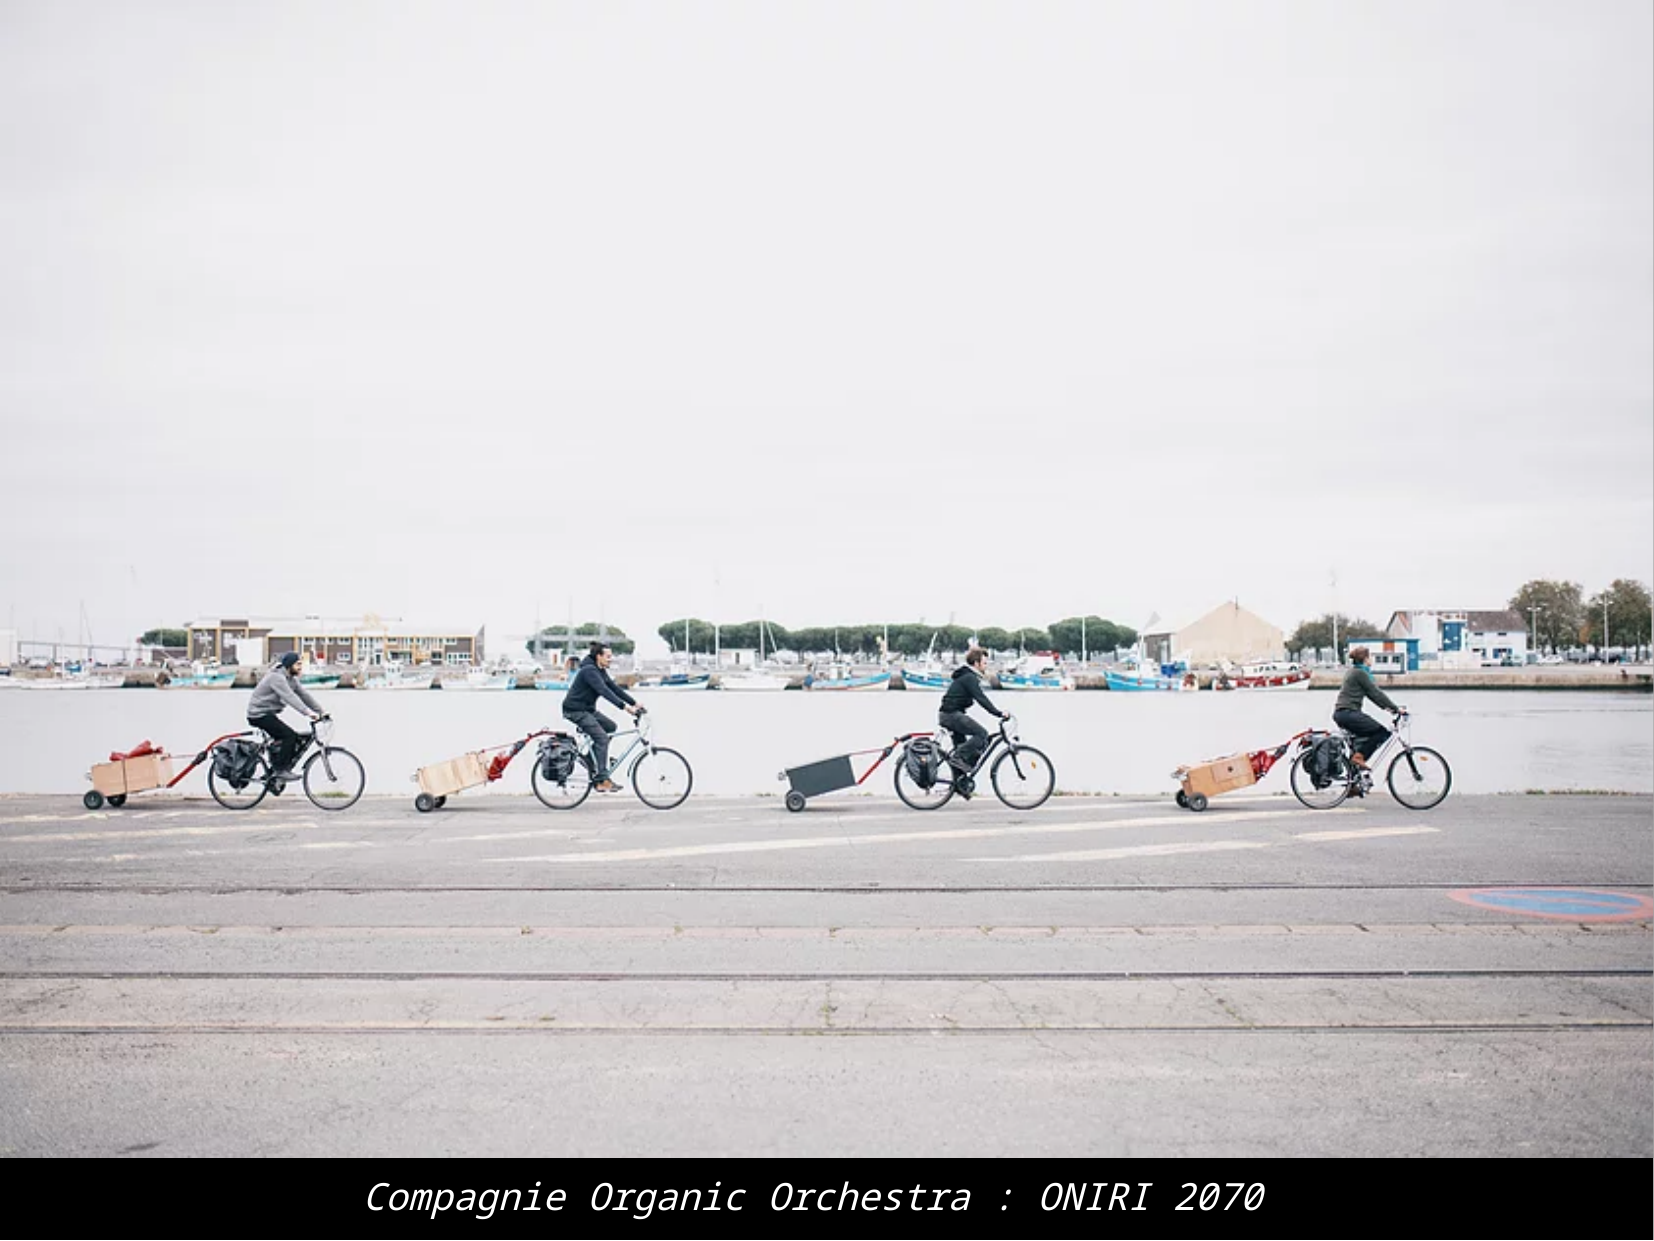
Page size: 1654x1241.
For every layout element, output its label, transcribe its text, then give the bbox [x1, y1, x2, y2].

text_box Compagnie Organic Orchestra : ONIRI 2070 [348, 1163, 1306, 1223]
picture [0, 0, 1654, 1158]
